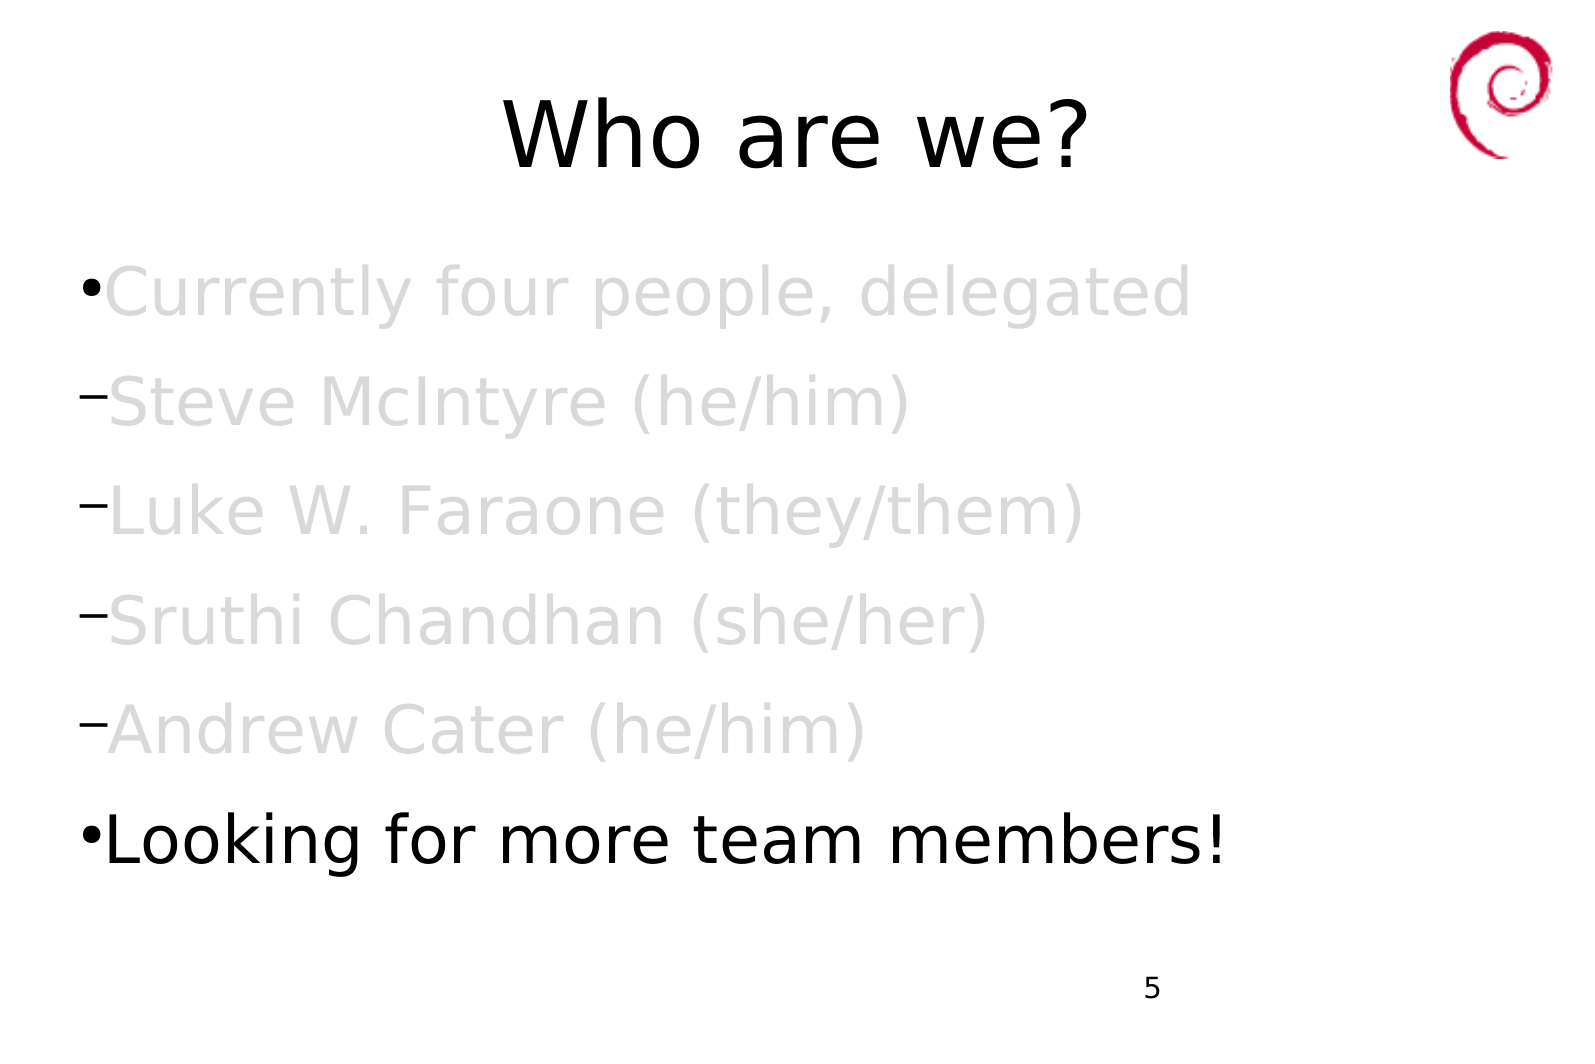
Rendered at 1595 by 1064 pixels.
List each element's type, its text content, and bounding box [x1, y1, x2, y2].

title Who are we? [79, 42, 1515, 220]
list Currently four people, delegated Steve McIntyre (he/him) Luke W. Faraone (they/them) Sruthi Chandhan (she/her) Andrew Cater (he/him) Looking for more team members! [79, 248, 1515, 881]
text_box [1143, 968, 1515, 1043]
